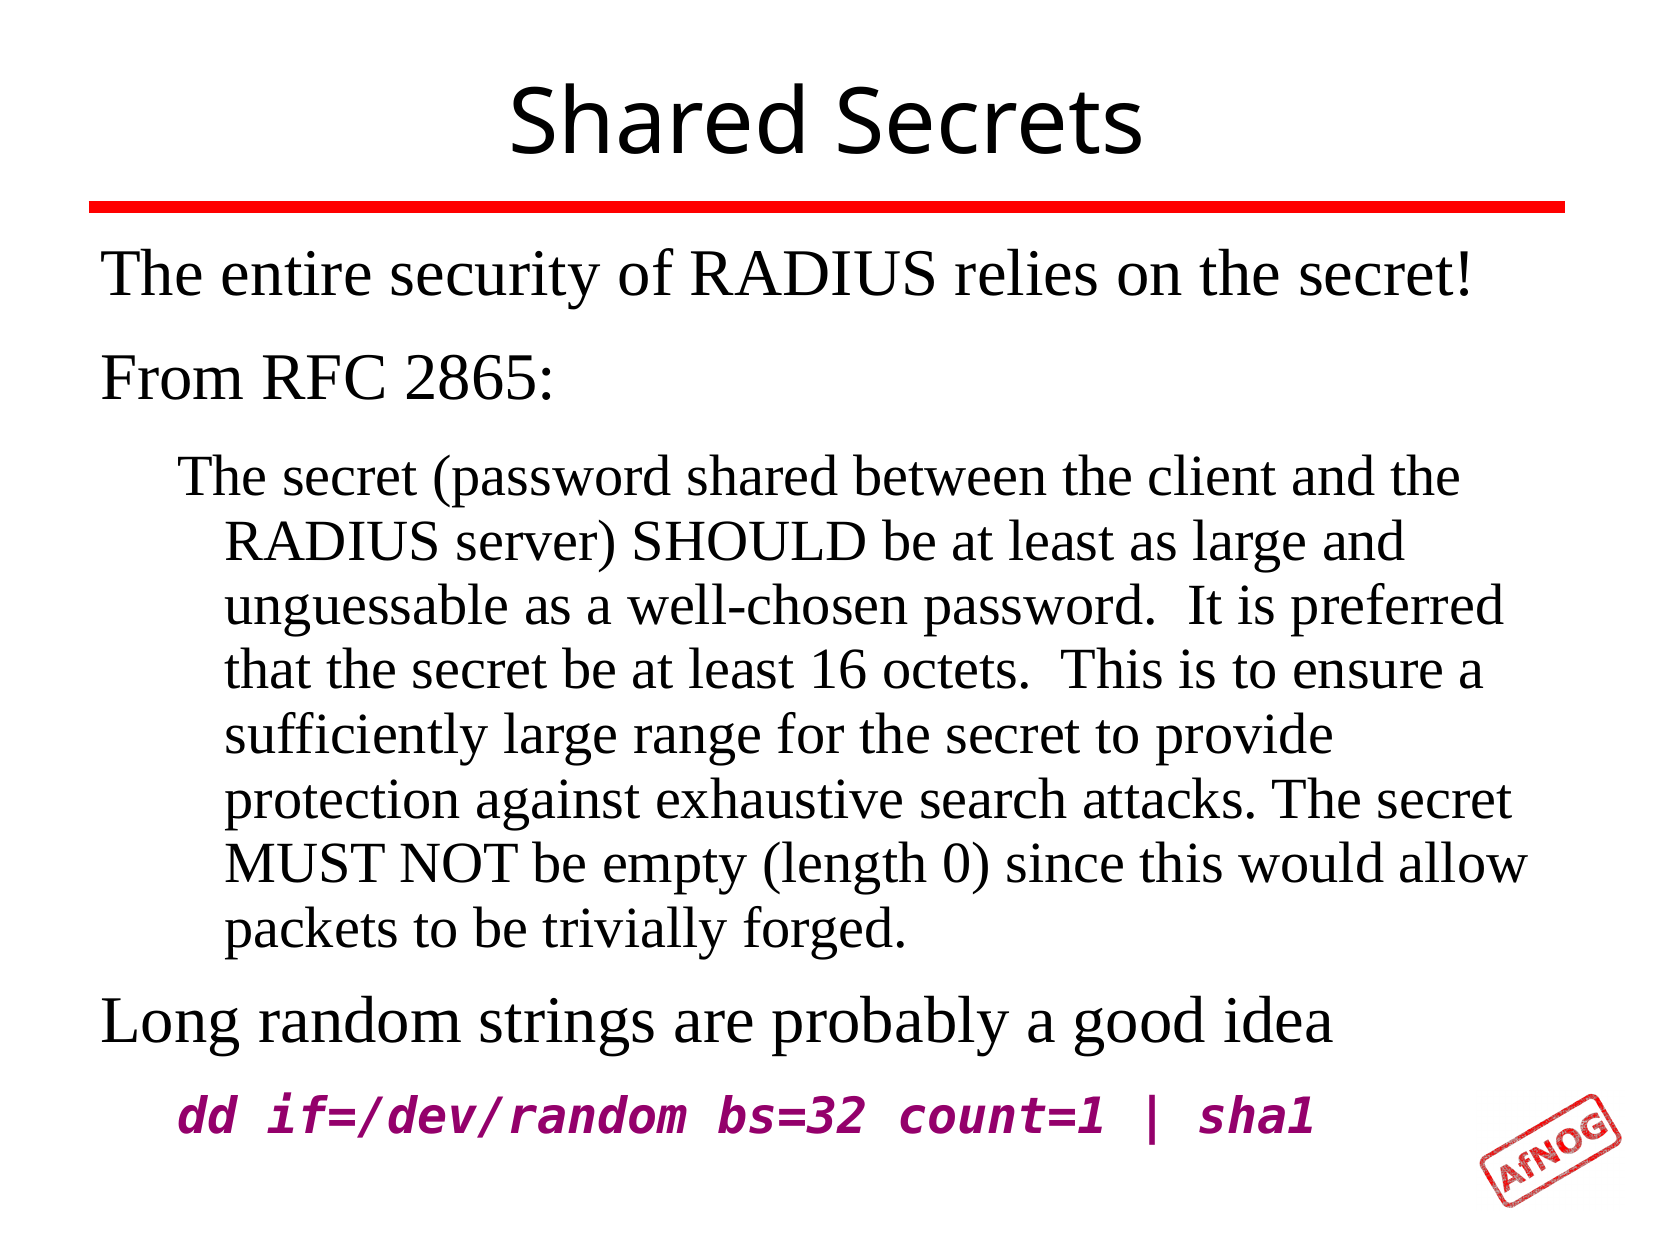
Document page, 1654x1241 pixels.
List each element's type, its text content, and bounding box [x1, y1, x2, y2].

title Shared Secrets [88, 29, 1565, 207]
list The entire security of RADIUS relies on the secret! From RFC 2865: The secret (password shared between the client and the RADIUS server) SHOULD be at least as large and unguessable as a well-chosen password. It is preferred that the secret be at least 16 octets. This is to ensure a sufficiently large range for the secret to provide protection against exhaustive search attacks. The secret MUST NOT be empty (length 0) since this would allow packets to be trivially forged. Long random strings are probably a good idea dd if=/dev/random bs=32 count=1 | sha1 [82, 236, 1571, 1146]
picture [1476, 1090, 1625, 1211]
